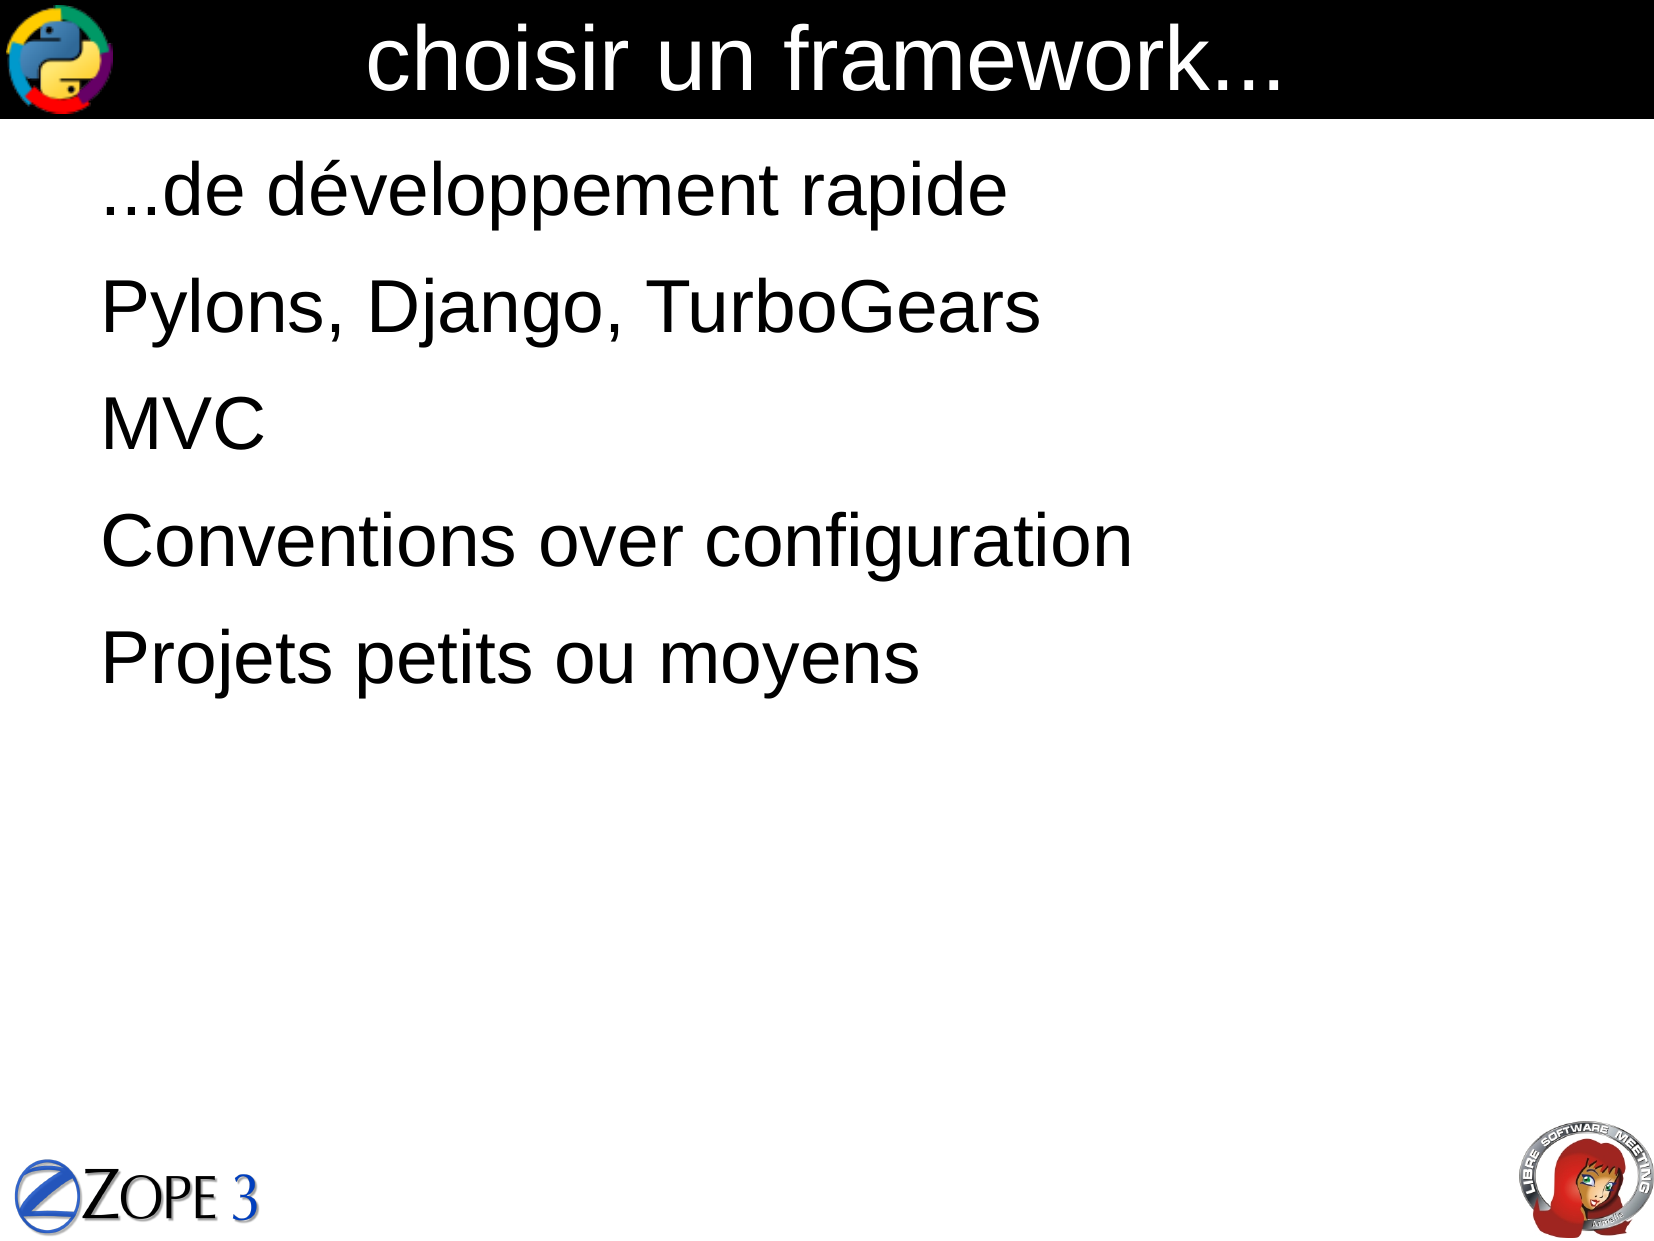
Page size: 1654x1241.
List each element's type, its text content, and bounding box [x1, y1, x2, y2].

picture [1519, 1121, 1654, 1238]
title choisir un framework... [0, 7, 1654, 111]
picture [0, 1144, 266, 1241]
list ...de développement rapide Pylons, Django, TurboGears MVC Conventions over configuration Projets petits ou moyens [82, 147, 1571, 1094]
